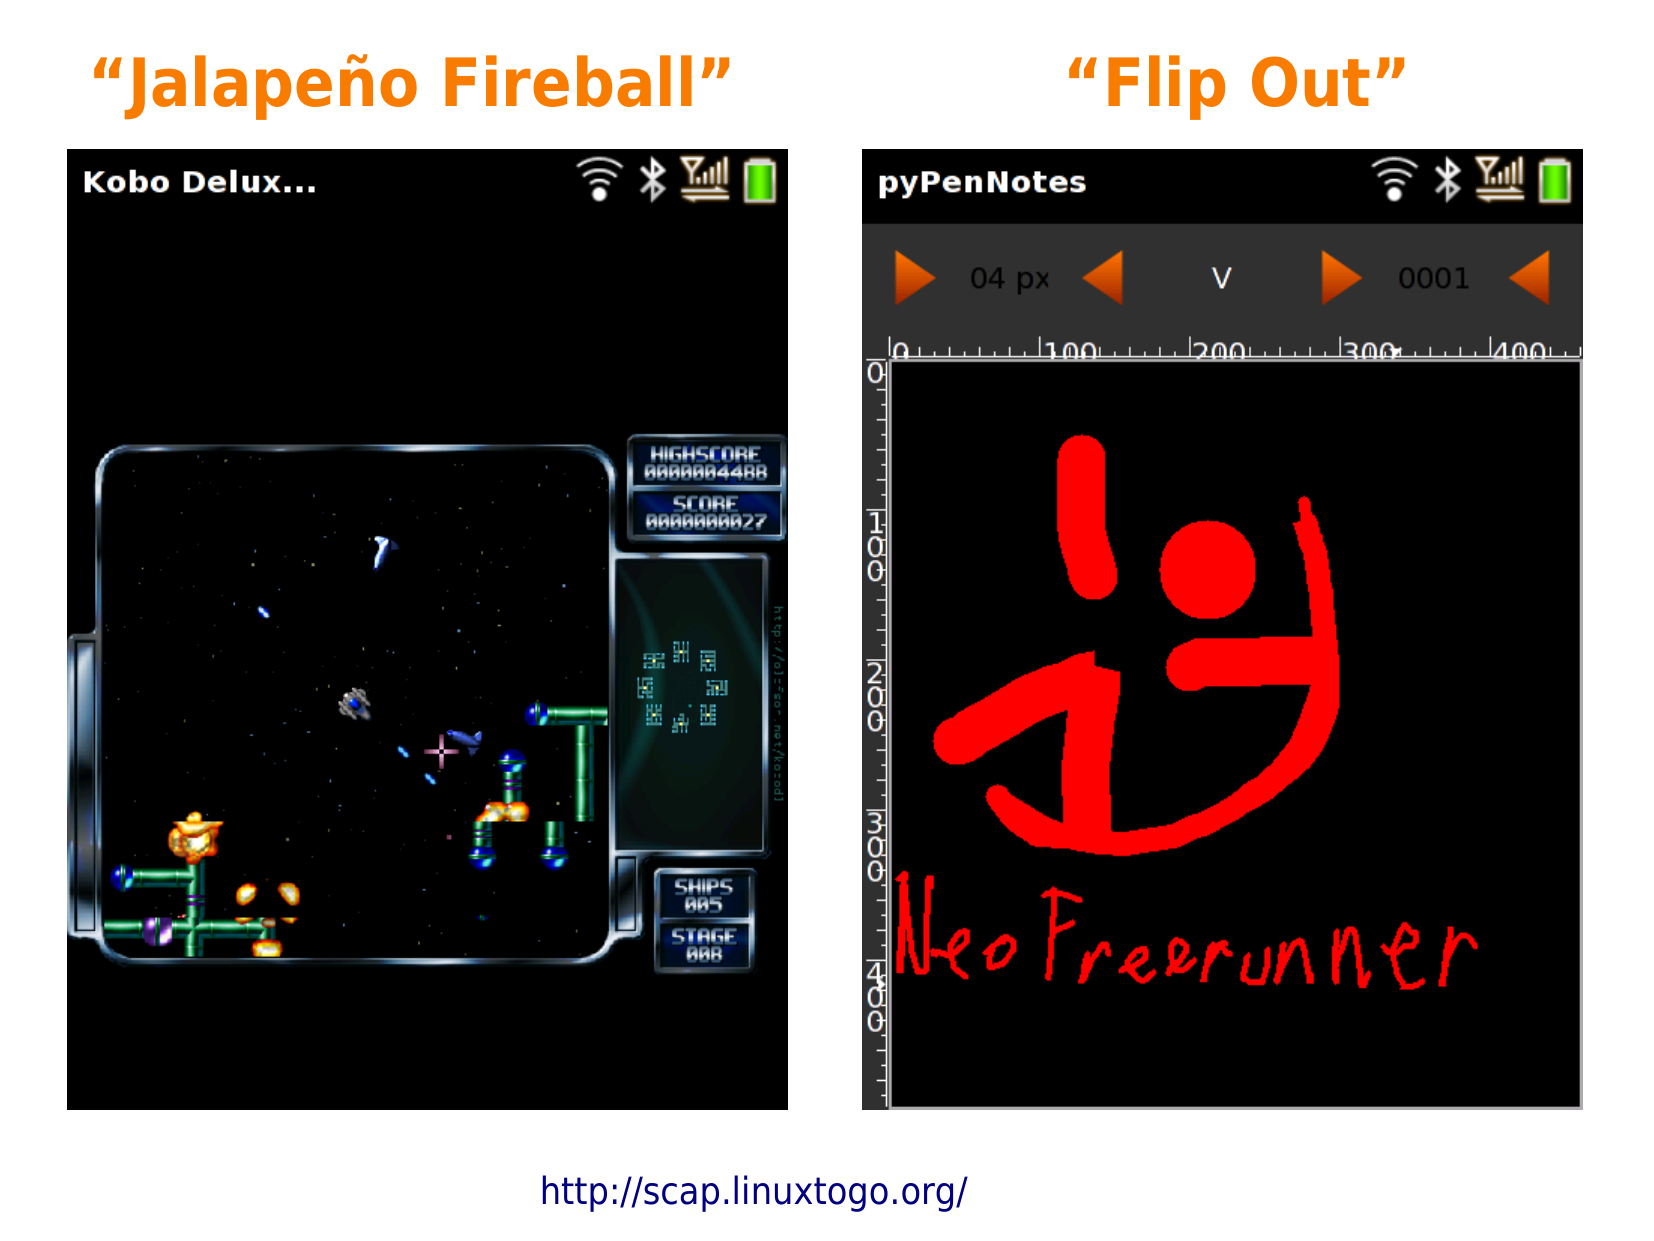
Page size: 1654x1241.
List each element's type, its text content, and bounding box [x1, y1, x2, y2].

text_box “Jalapeño Fireball” [0, 37, 826, 151]
picture [67, 151, 788, 1110]
text_box “Flip Out” [975, 37, 1501, 131]
text_box http://scap.linuxtogo.org/ [525, 1162, 1126, 1221]
picture [862, 149, 1583, 1110]
